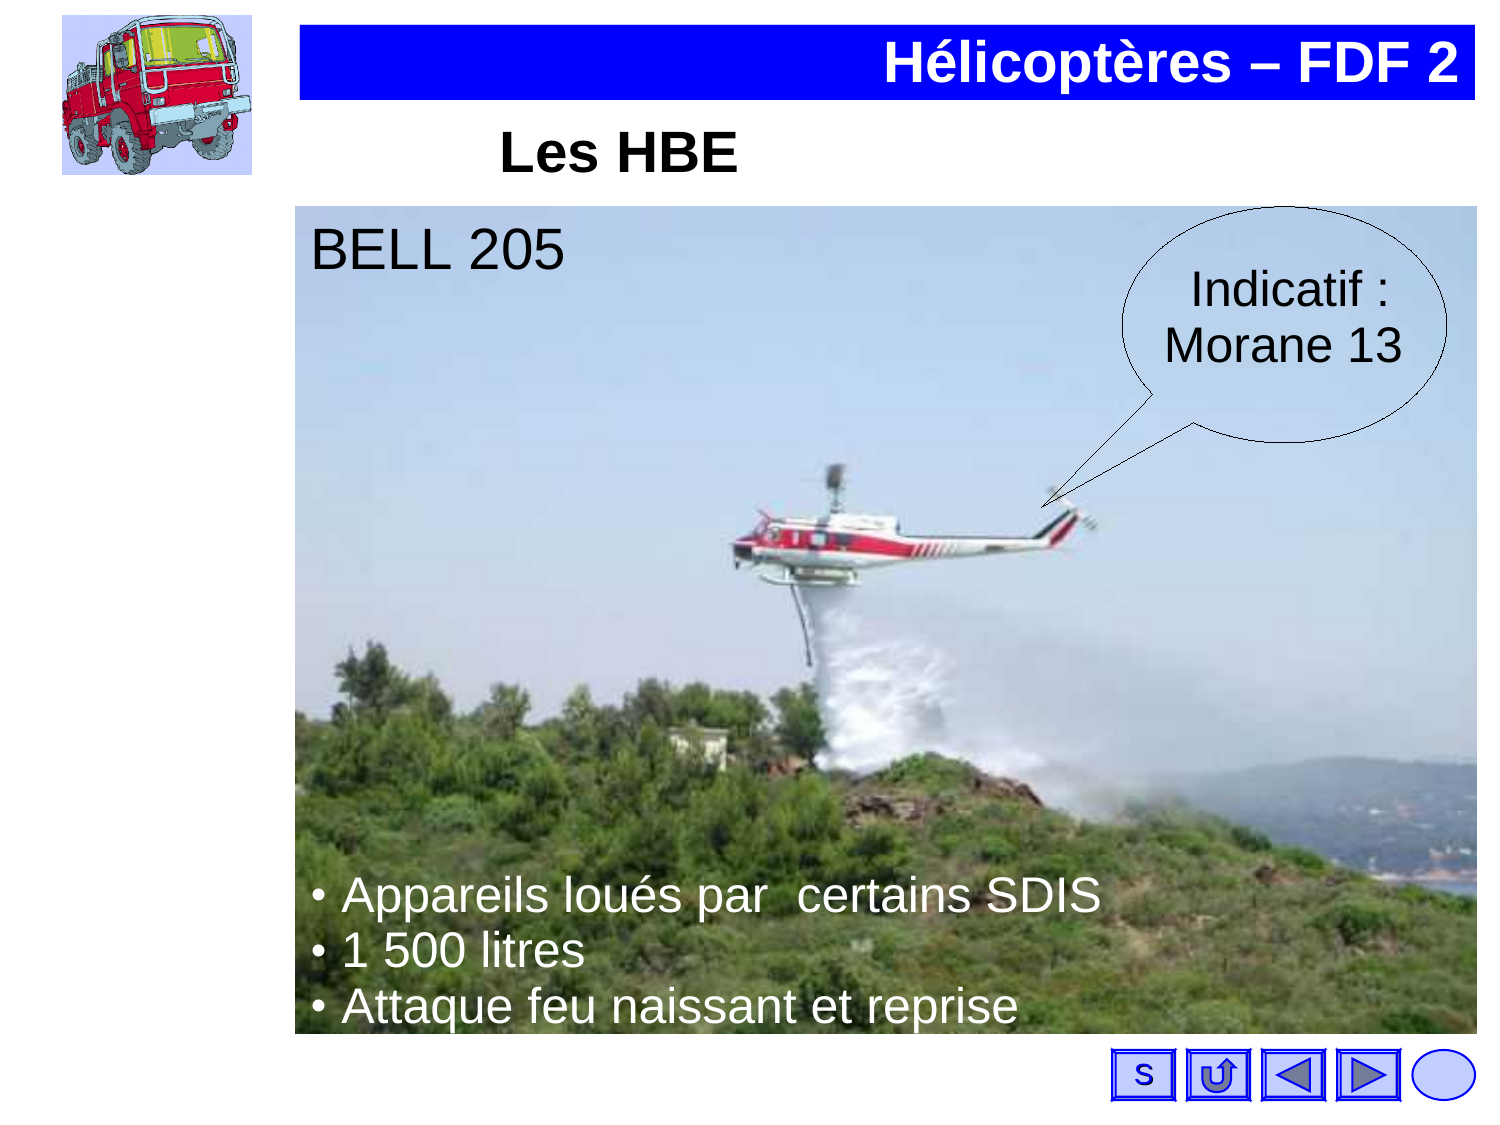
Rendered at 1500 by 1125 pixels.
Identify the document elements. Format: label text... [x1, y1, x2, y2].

text_box Hélicoptères – FDF 2 [299, 24, 1475, 100]
text_box Indicatif : Morane 13 [1127, 254, 1453, 381]
text_box Appareils loués par certains SDIS 1 500 litres Attaque feu naissant et reprise [295, 859, 1477, 1042]
text_box Les HBE [484, 112, 755, 193]
picture [295, 206, 1477, 859]
text_box BELL 205 [295, 209, 1471, 290]
text_box [1412, 1049, 1476, 1101]
